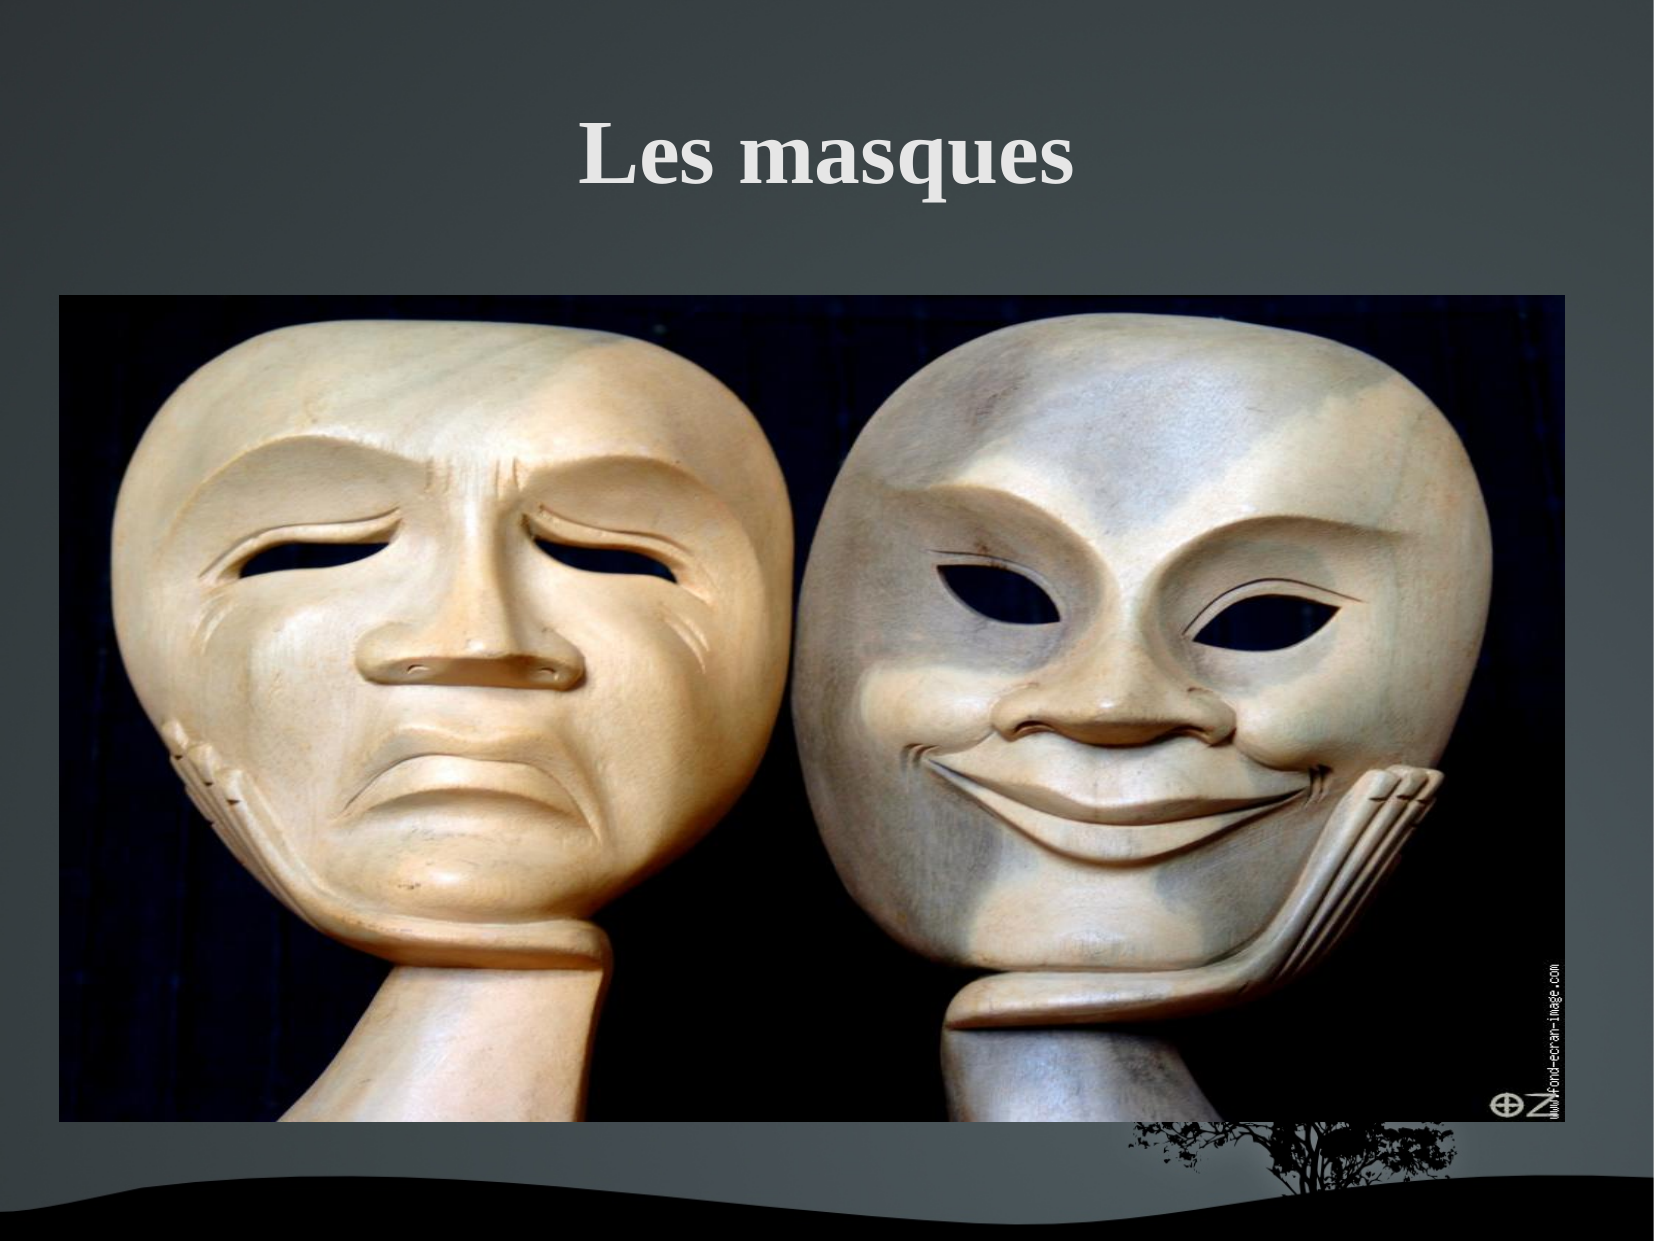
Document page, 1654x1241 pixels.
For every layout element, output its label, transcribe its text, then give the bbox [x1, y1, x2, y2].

title Les masques [82, 49, 1571, 257]
picture [0, 0, 1654, 1241]
